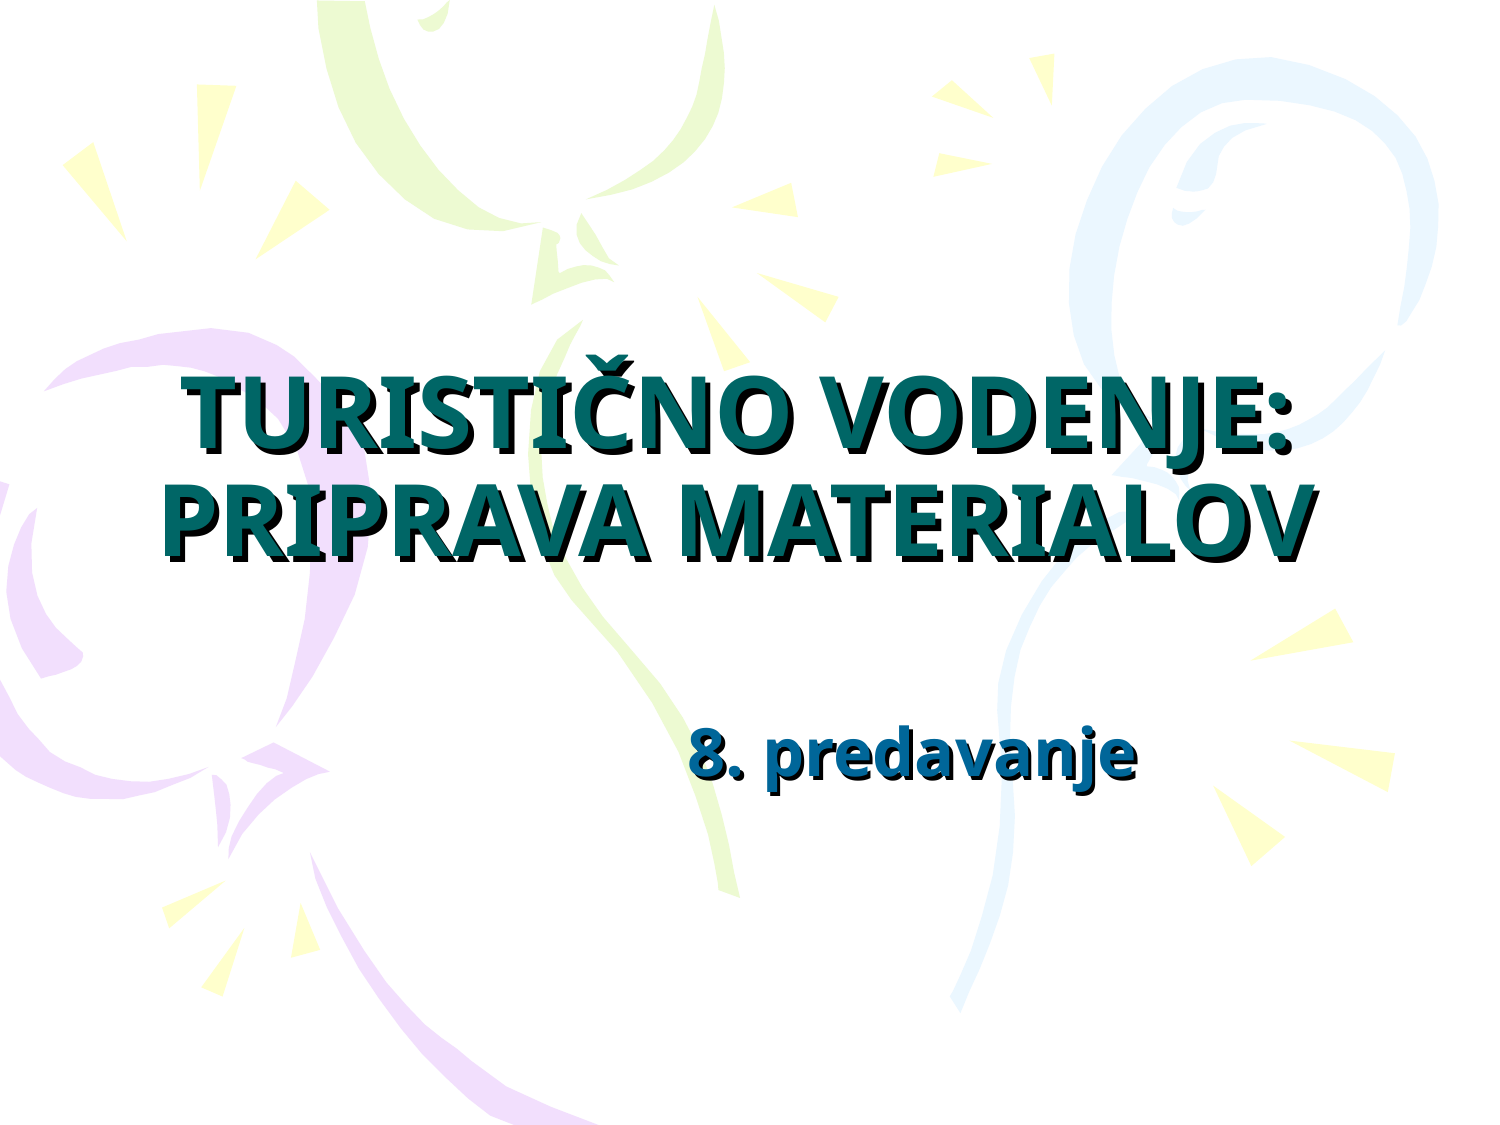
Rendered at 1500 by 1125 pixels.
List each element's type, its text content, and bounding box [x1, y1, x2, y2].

subtitle 8. predavanje [408, 702, 1417, 946]
title TURISTIČNO VODENJE: PRIPRAVA MATERIALOV [53, 97, 1419, 587]
